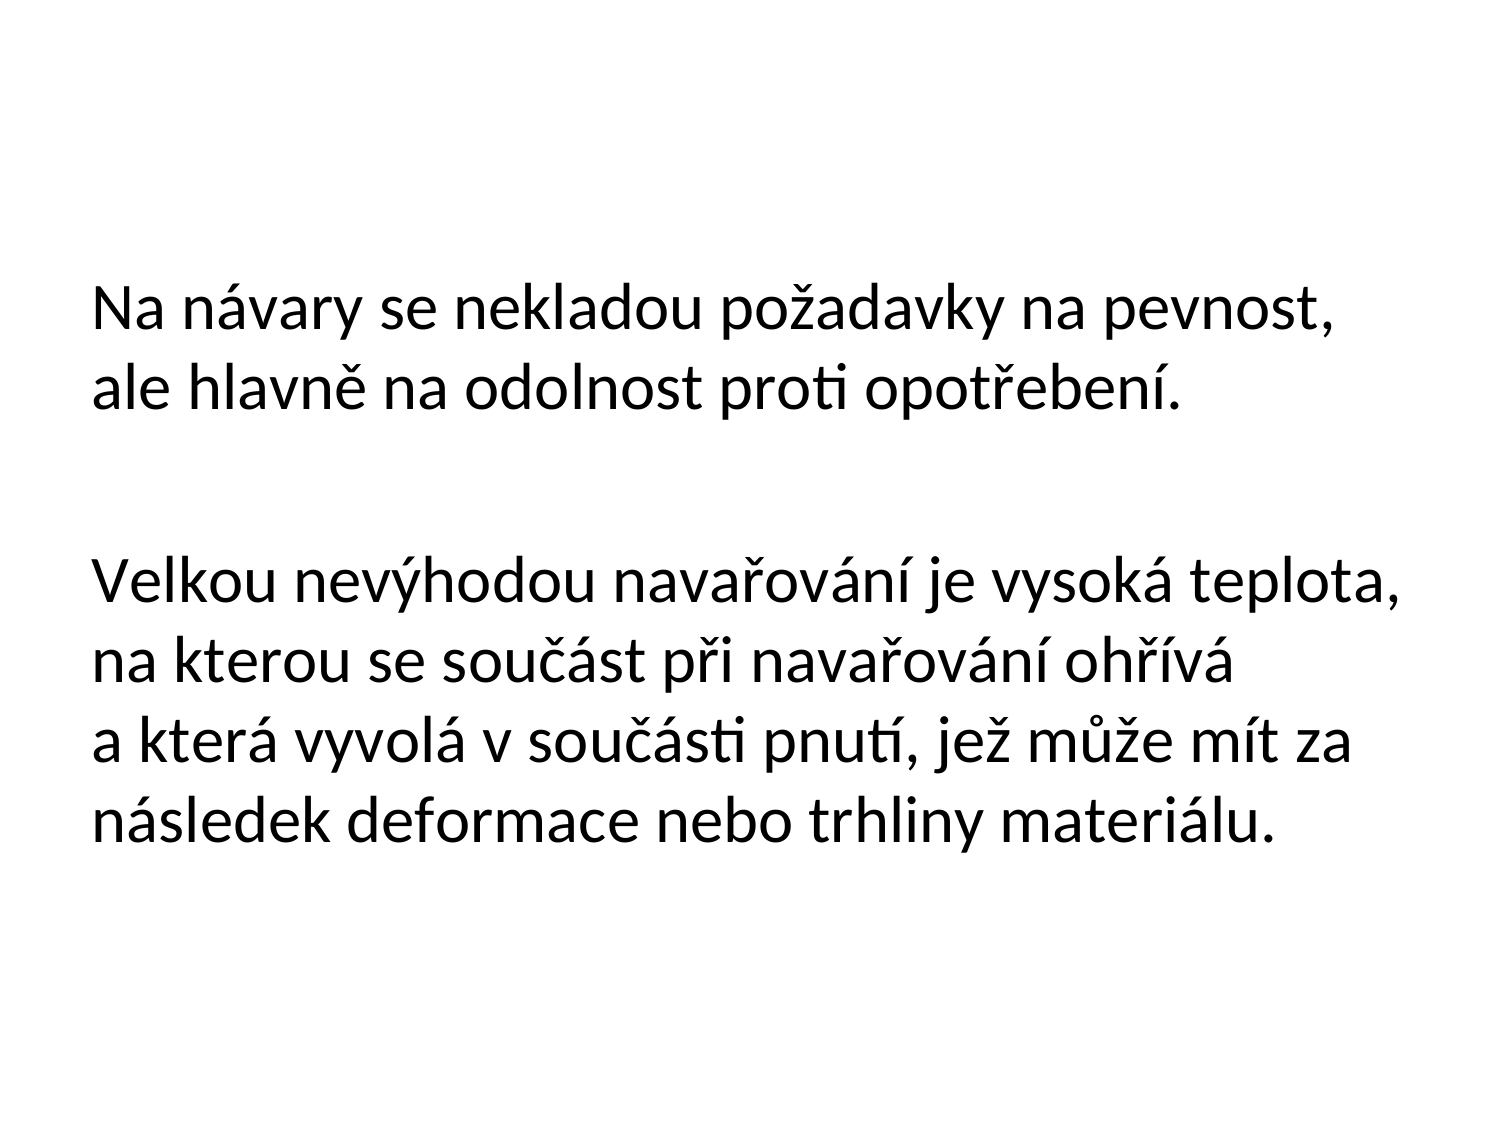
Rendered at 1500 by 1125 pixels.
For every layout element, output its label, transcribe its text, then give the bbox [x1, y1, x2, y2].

list Na návary se nekladou požadavky na pevnost, ale hlavně na odolnost proti opotřebení. Velkou nevýhodou navařování je vysoká teplota, na kterou se součást při navařování ohřívá a která vyvolá v součásti pnutí, jež může mít za následek deformace nebo trhliny materiálu. [76, 255, 1427, 864]
